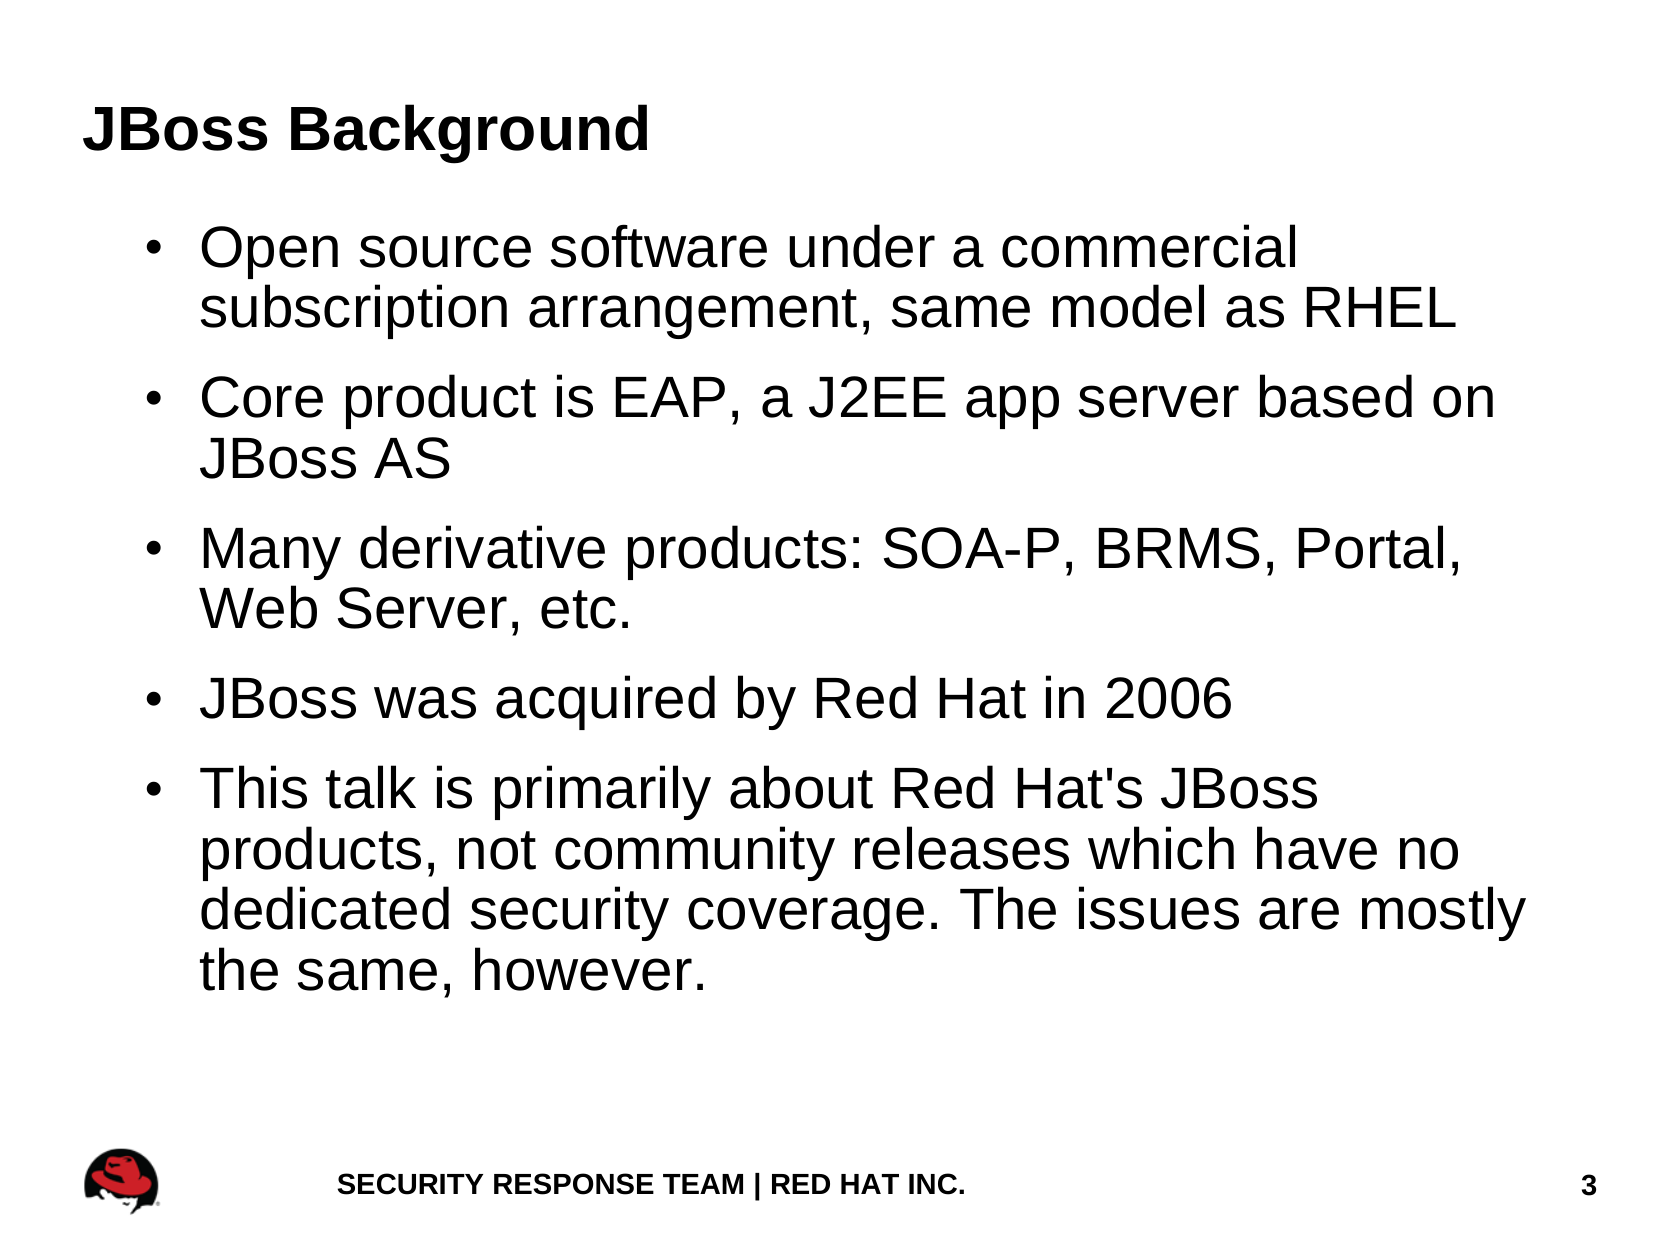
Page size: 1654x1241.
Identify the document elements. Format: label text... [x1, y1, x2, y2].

title JBoss Background [82, 37, 1571, 225]
picture [83, 1146, 166, 1224]
list Open source software under a commercial subscription arrangement, same model as RHEL Core product is EAP, a J2EE app server based on JBoss AS Many derivative products: SOA-P, BRMS, Portal, Web Server, etc. JBoss was acquired by Red Hat in 2006 This talk is primarily about Red Hat's JBoss products, not community releases which have no dedicated security coverage. The issues are mostly the same, however. [87, 219, 1576, 1102]
